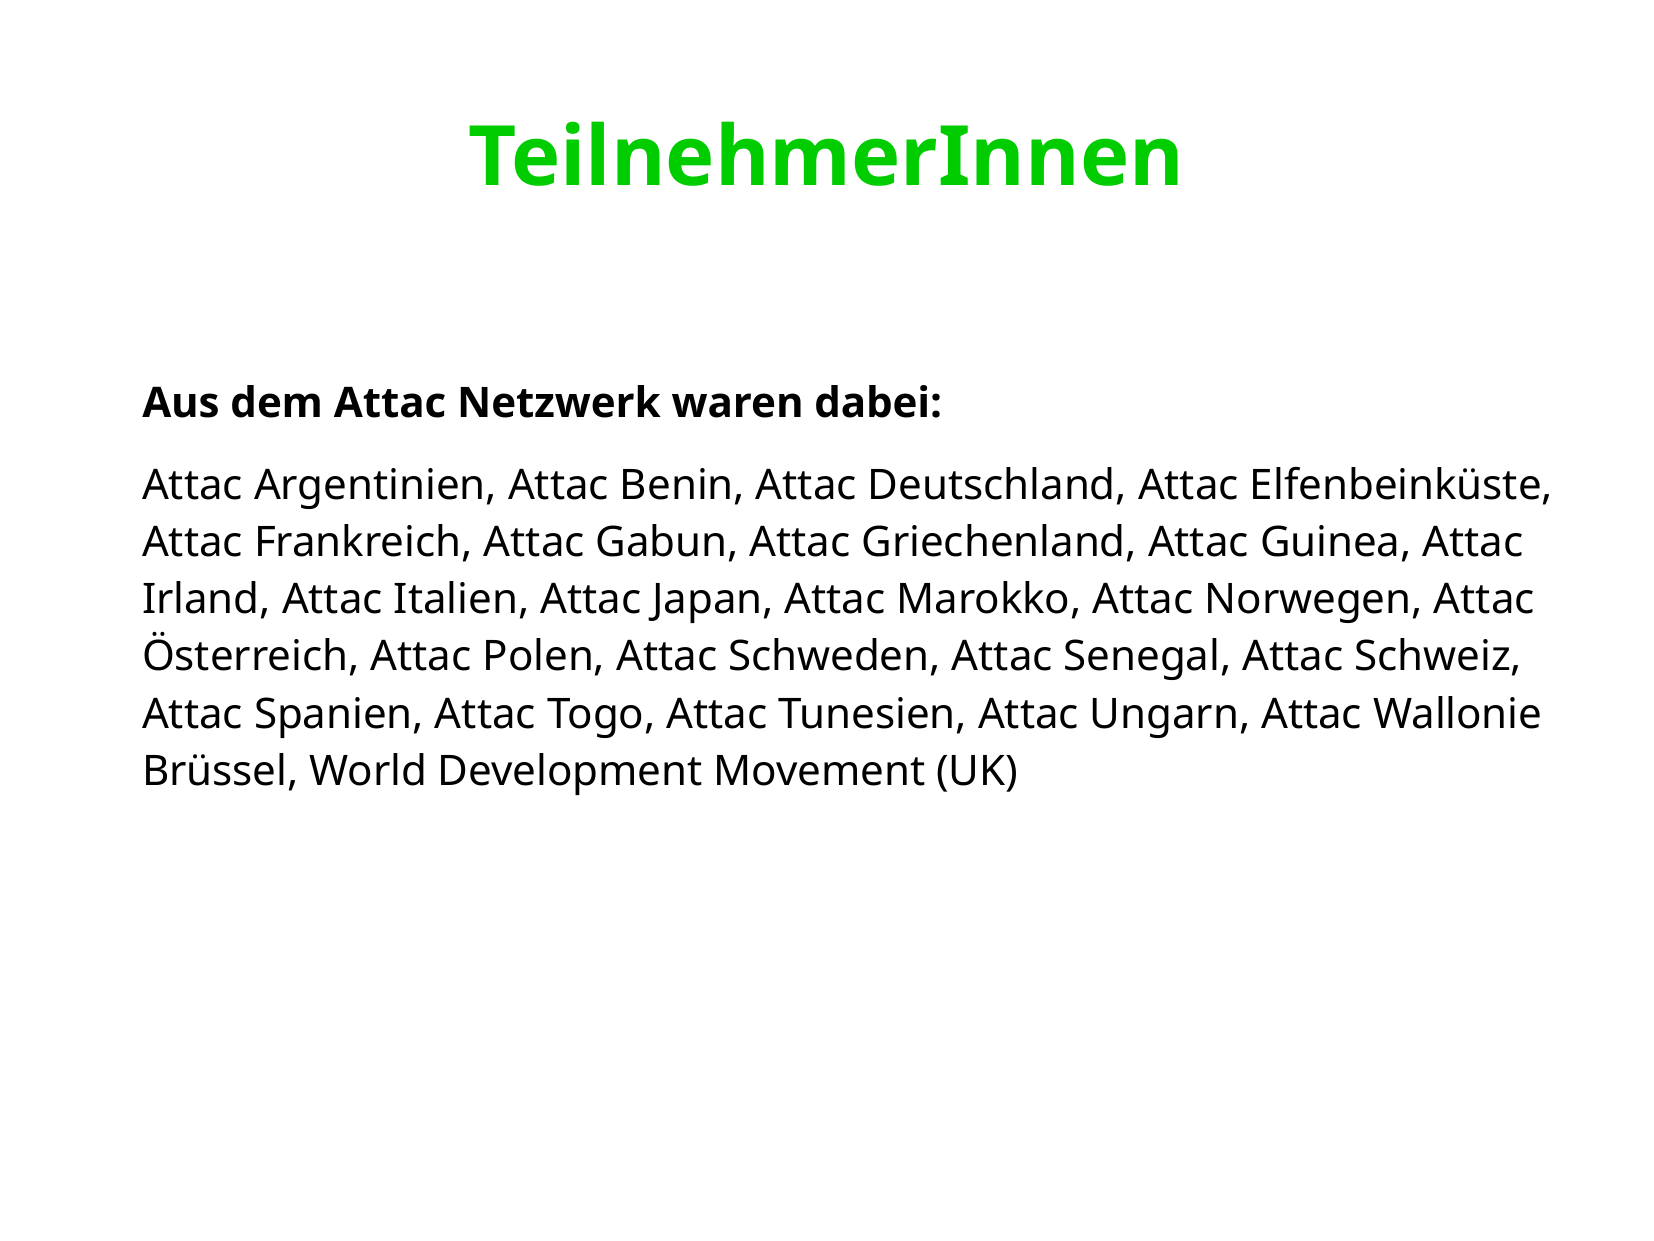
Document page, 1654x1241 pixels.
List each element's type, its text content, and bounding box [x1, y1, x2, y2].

list Aus dem Attac Netzwerk waren dabei: Attac Argentinien, Attac Benin, Attac Deutschland, Attac Elfenbeinküste, Attac Frankreich, Attac Gabun, Attac Griechenland, Attac Guinea, Attac Irland, Attac Italien, Attac Japan, Attac Marokko, Attac Norwegen, Attac Österreich, Attac Polen, Attac Schweden, Attac Senegal, Attac Schweiz, Attac Spanien, Attac Togo, Attac Tunesien, Attac Ungarn, Attac Wallonie Brüssel, World Development Movement (UK) [82, 290, 1571, 1010]
title TeilnehmerInnen [82, 49, 1571, 257]
